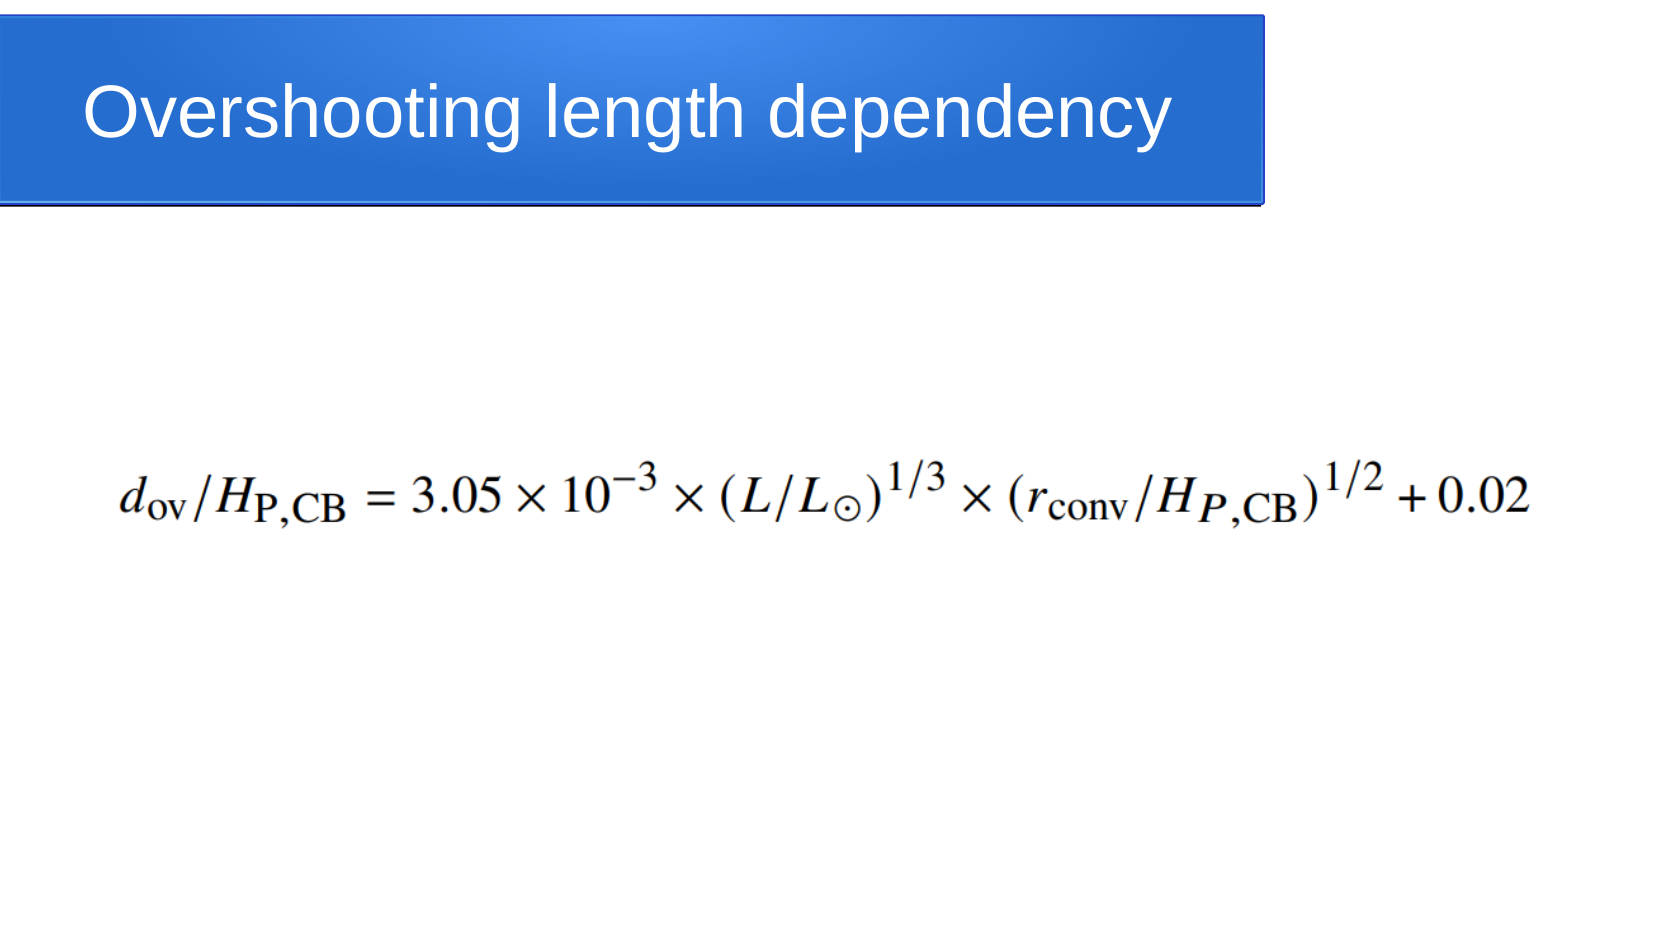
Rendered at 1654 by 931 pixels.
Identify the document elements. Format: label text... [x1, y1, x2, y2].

title Overshooting length dependency [82, 35, 1235, 189]
picture [82, 434, 1571, 554]
